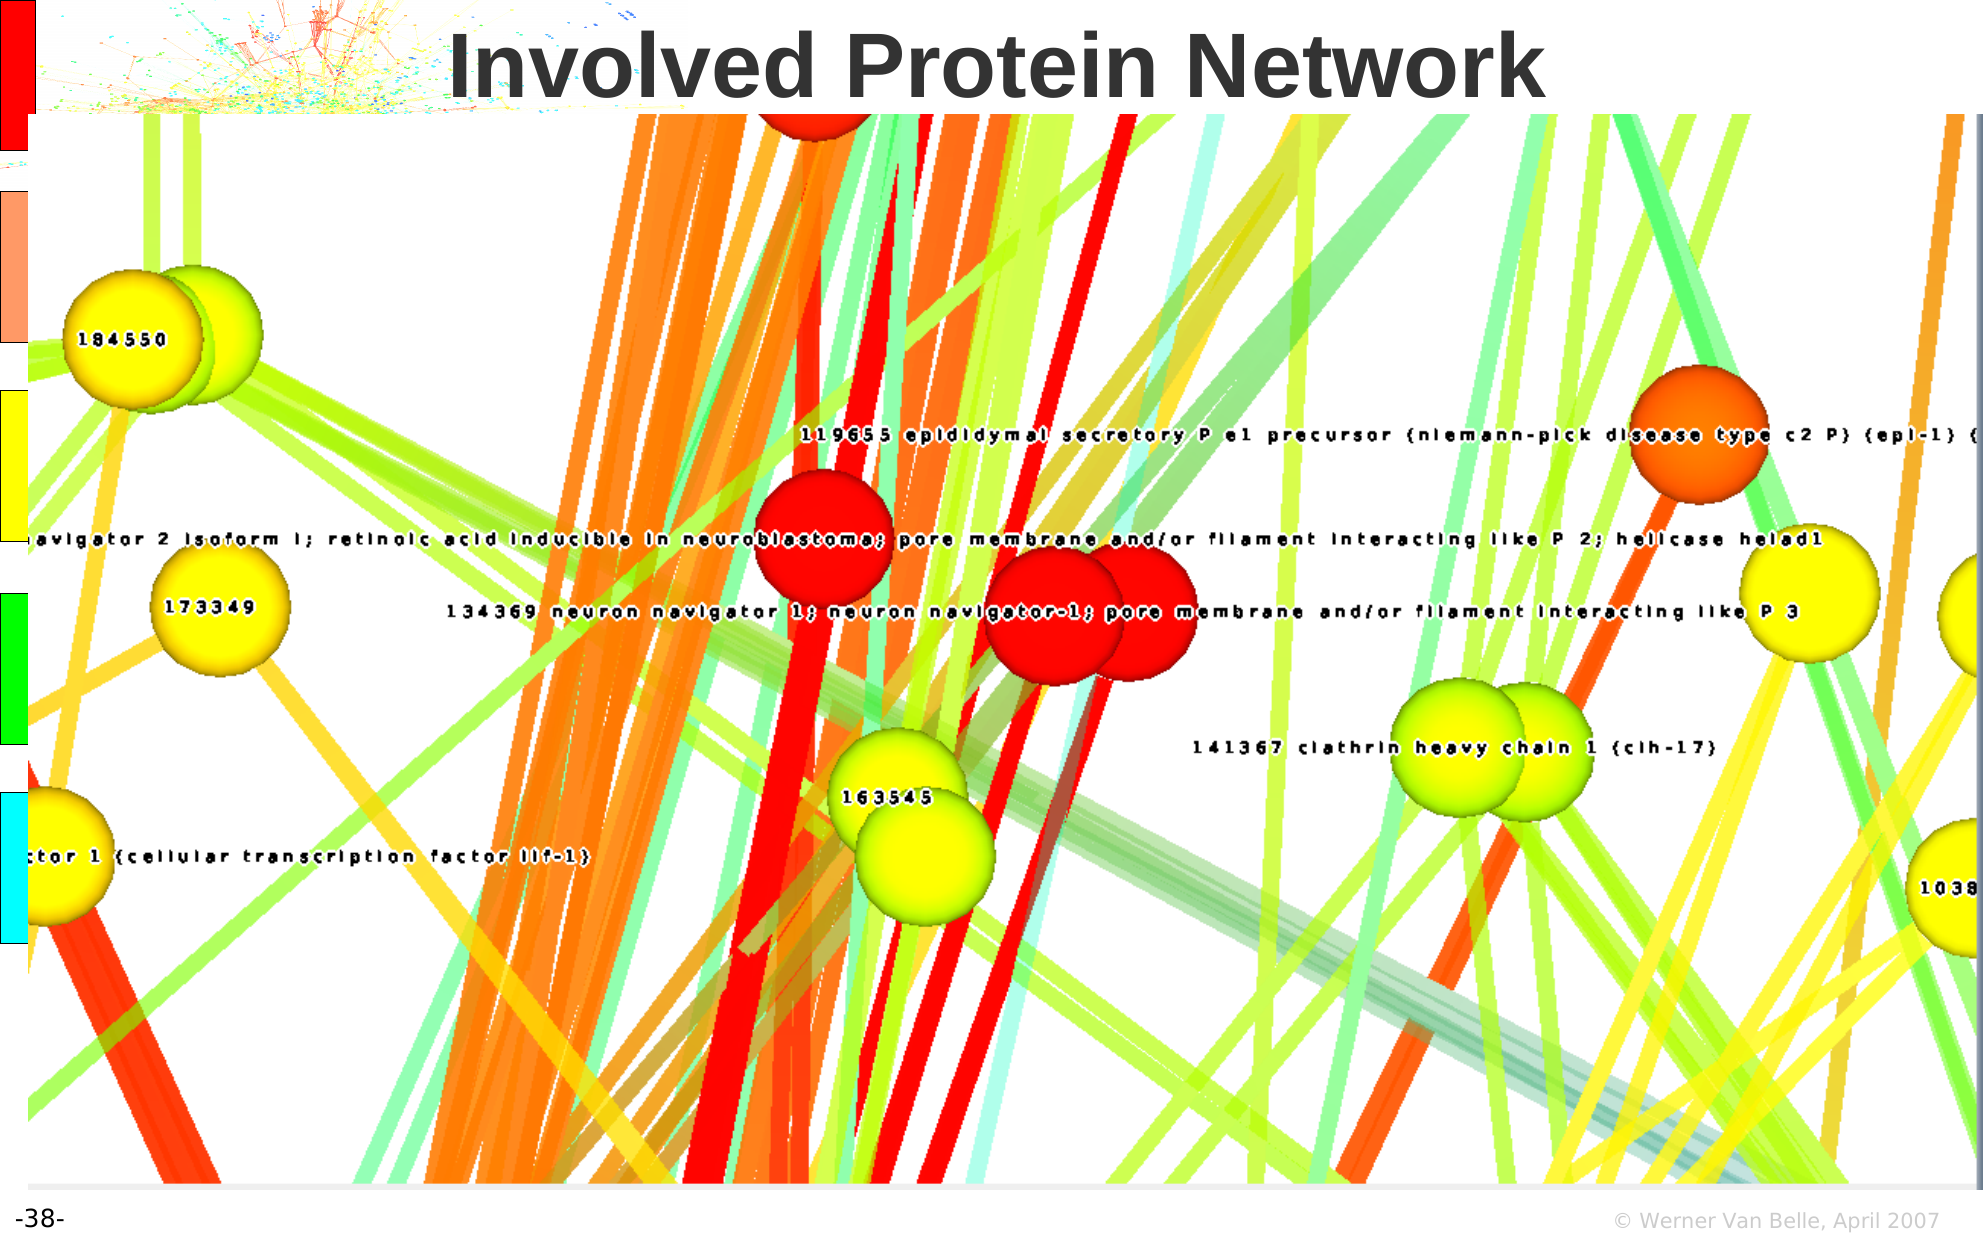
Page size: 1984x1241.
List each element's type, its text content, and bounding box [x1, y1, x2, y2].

picture [28, 114, 1983, 1190]
title Involved Protein Network [150, 0, 1845, 114]
